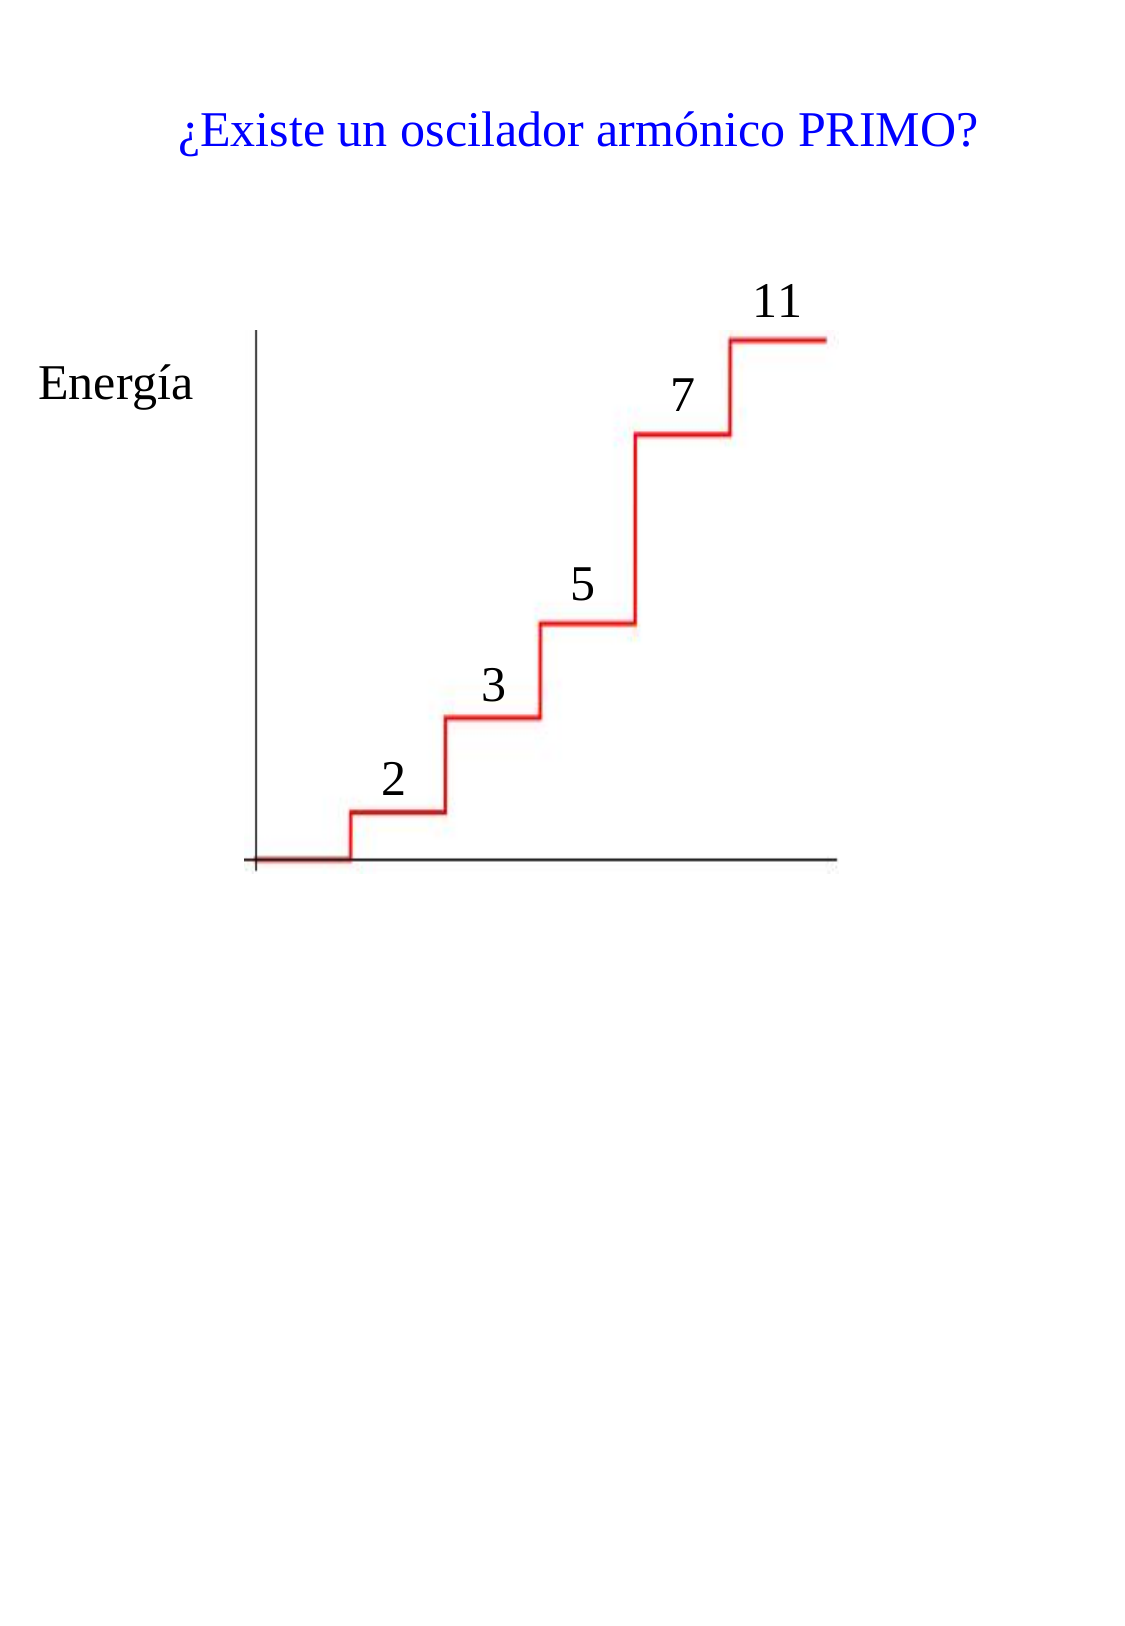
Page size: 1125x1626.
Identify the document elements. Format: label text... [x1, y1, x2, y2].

text_box 5 [555, 543, 610, 619]
text_box Energía [23, 342, 250, 438]
text_box 7 [655, 354, 711, 430]
text_box ¿Existe un oscilador armónico PRIMO? [150, 88, 1052, 164]
picture [244, 330, 839, 875]
text_box 11 [738, 259, 817, 335]
text_box 3 [466, 643, 522, 719]
text_box 2 [366, 738, 421, 814]
